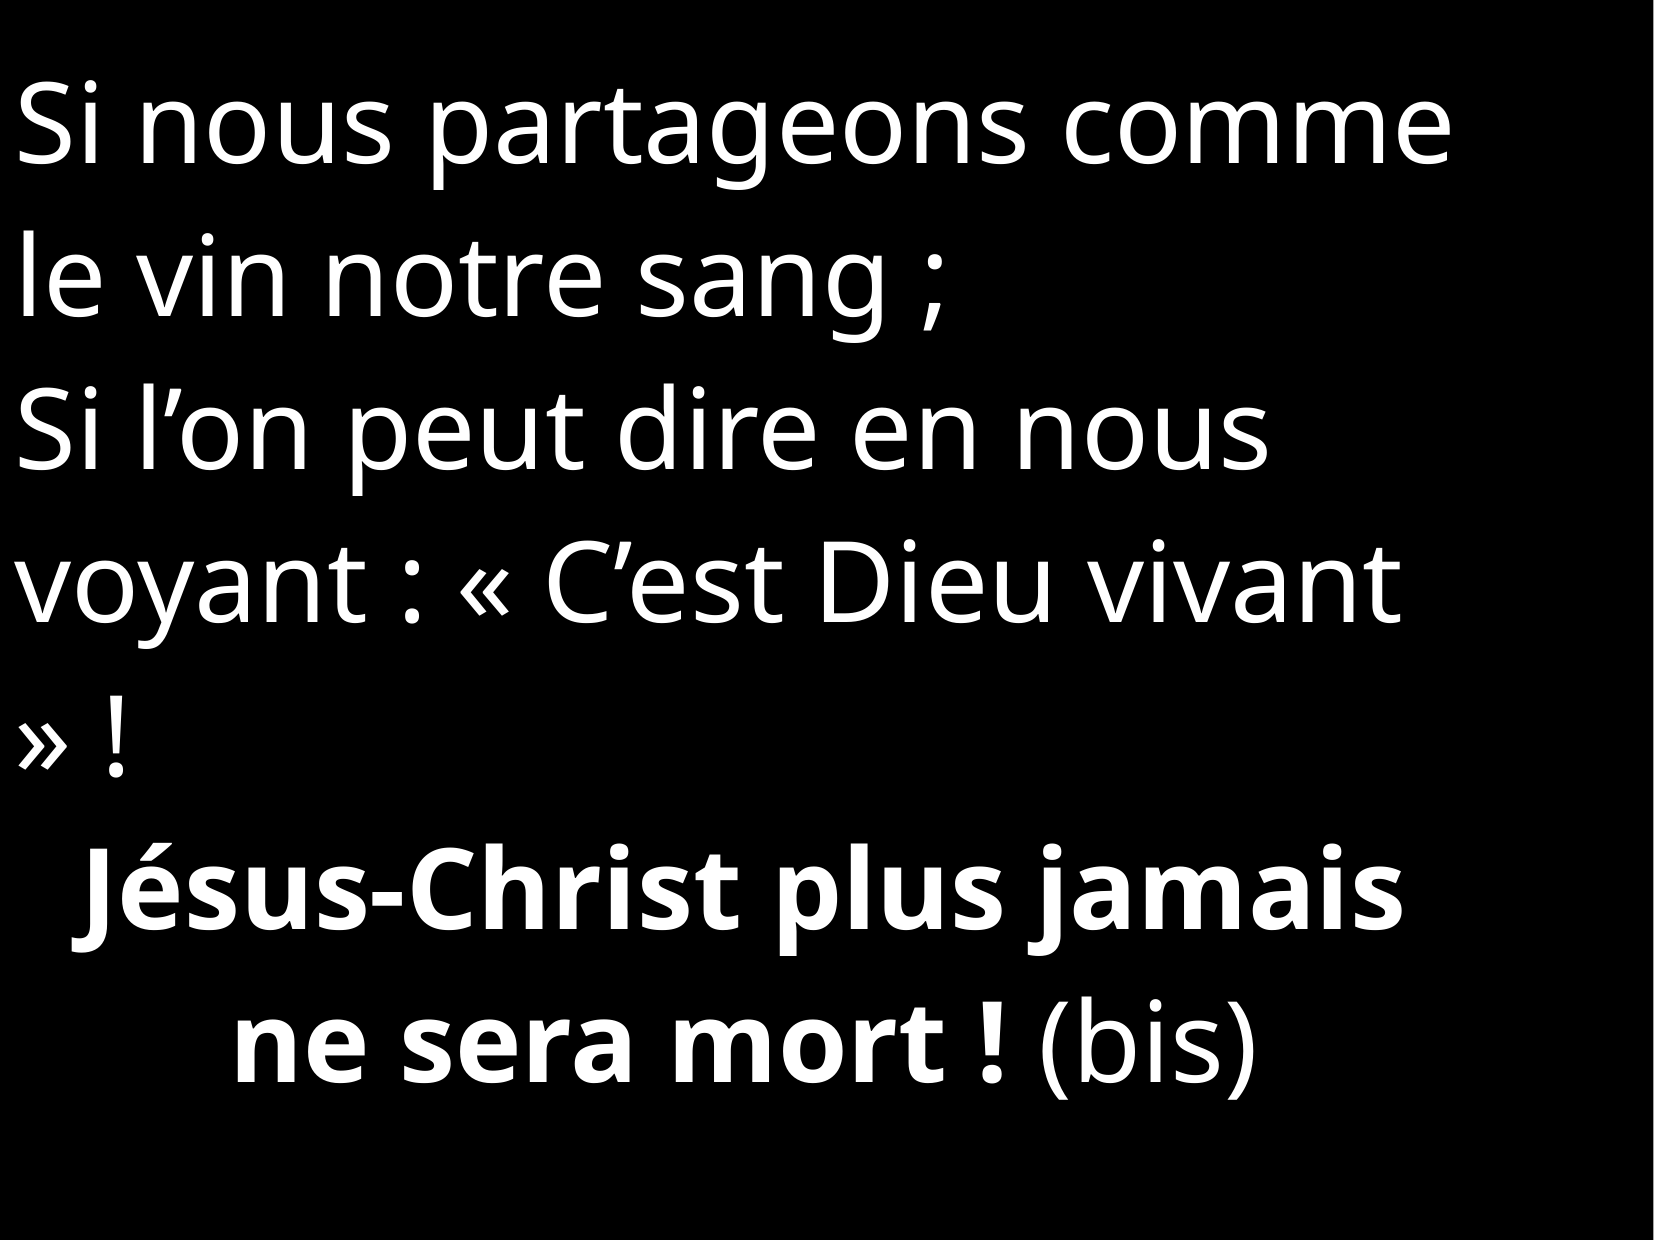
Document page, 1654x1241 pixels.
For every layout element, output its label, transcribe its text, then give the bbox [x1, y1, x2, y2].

text_box Si nous partageons comme le vin notre sang ; Si l’on peut dire en nous voyant : « C’est Dieu vivant » ! Jésus-Christ plus jamais ne sera mort ! (bis) [0, 35, 1489, 1148]
